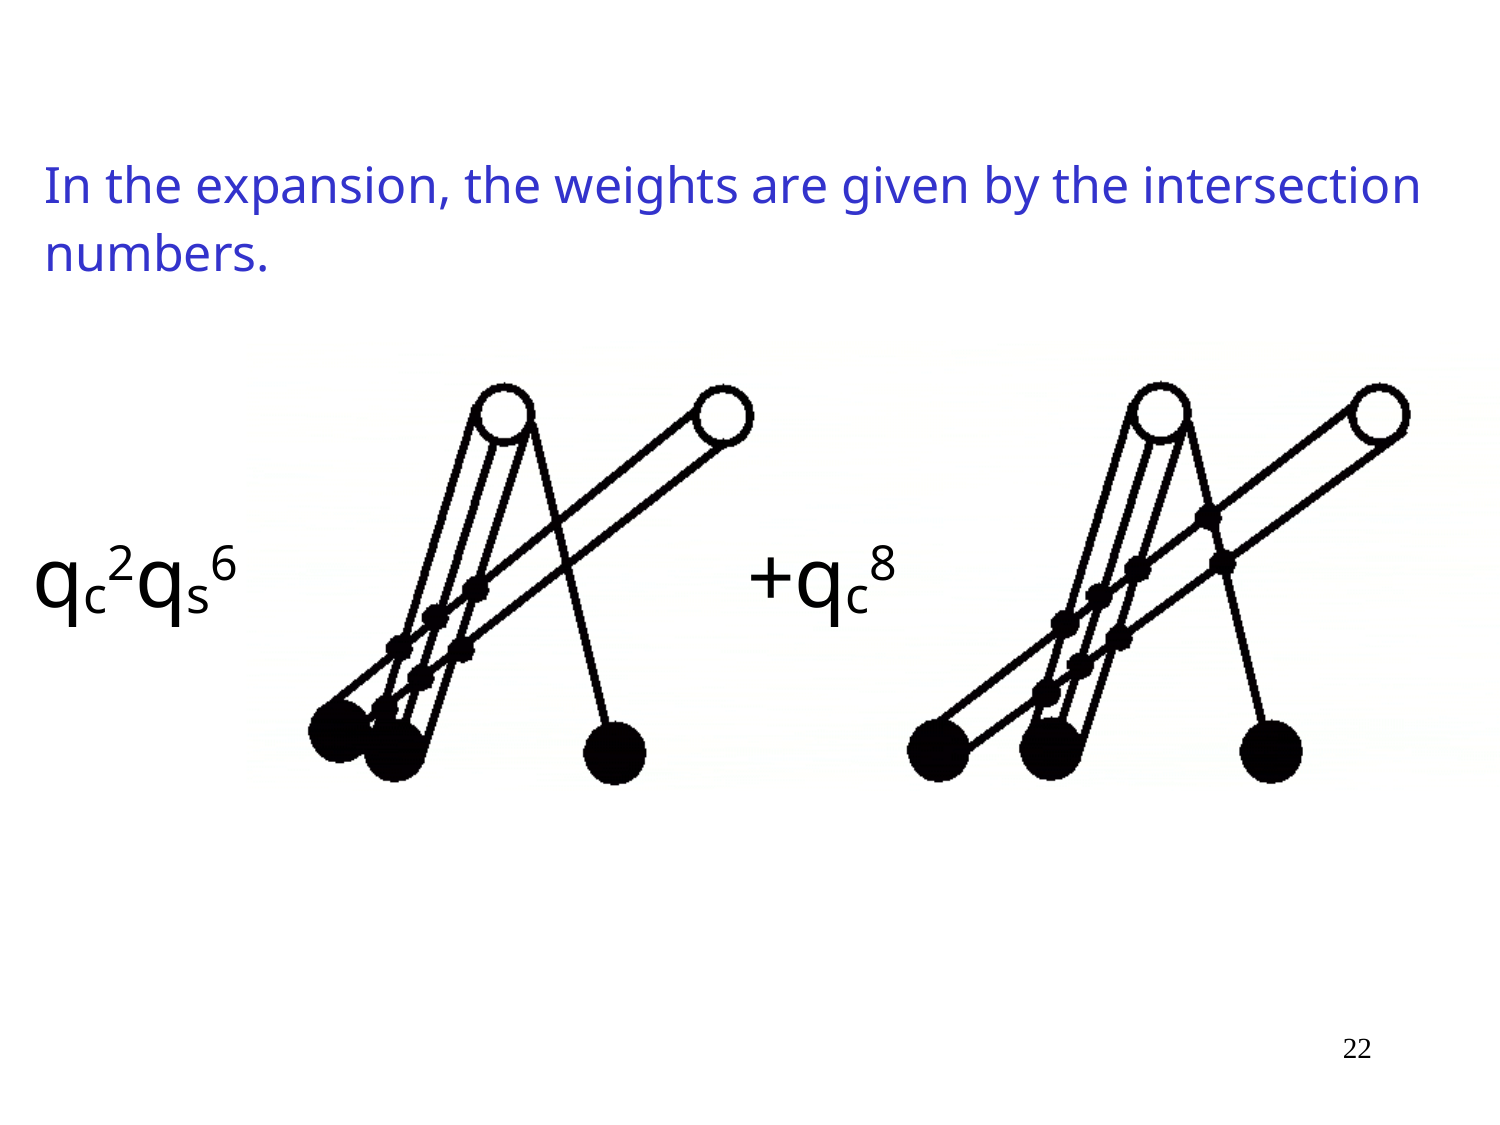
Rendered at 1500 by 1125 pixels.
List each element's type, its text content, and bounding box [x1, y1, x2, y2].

text_box In the expansion, the weights are given by the intersection numbers. [29, 142, 1480, 278]
picture [246, 341, 1500, 791]
text_box +qc8 [732, 513, 939, 657]
text_box qc2qs6 [17, 513, 246, 657]
